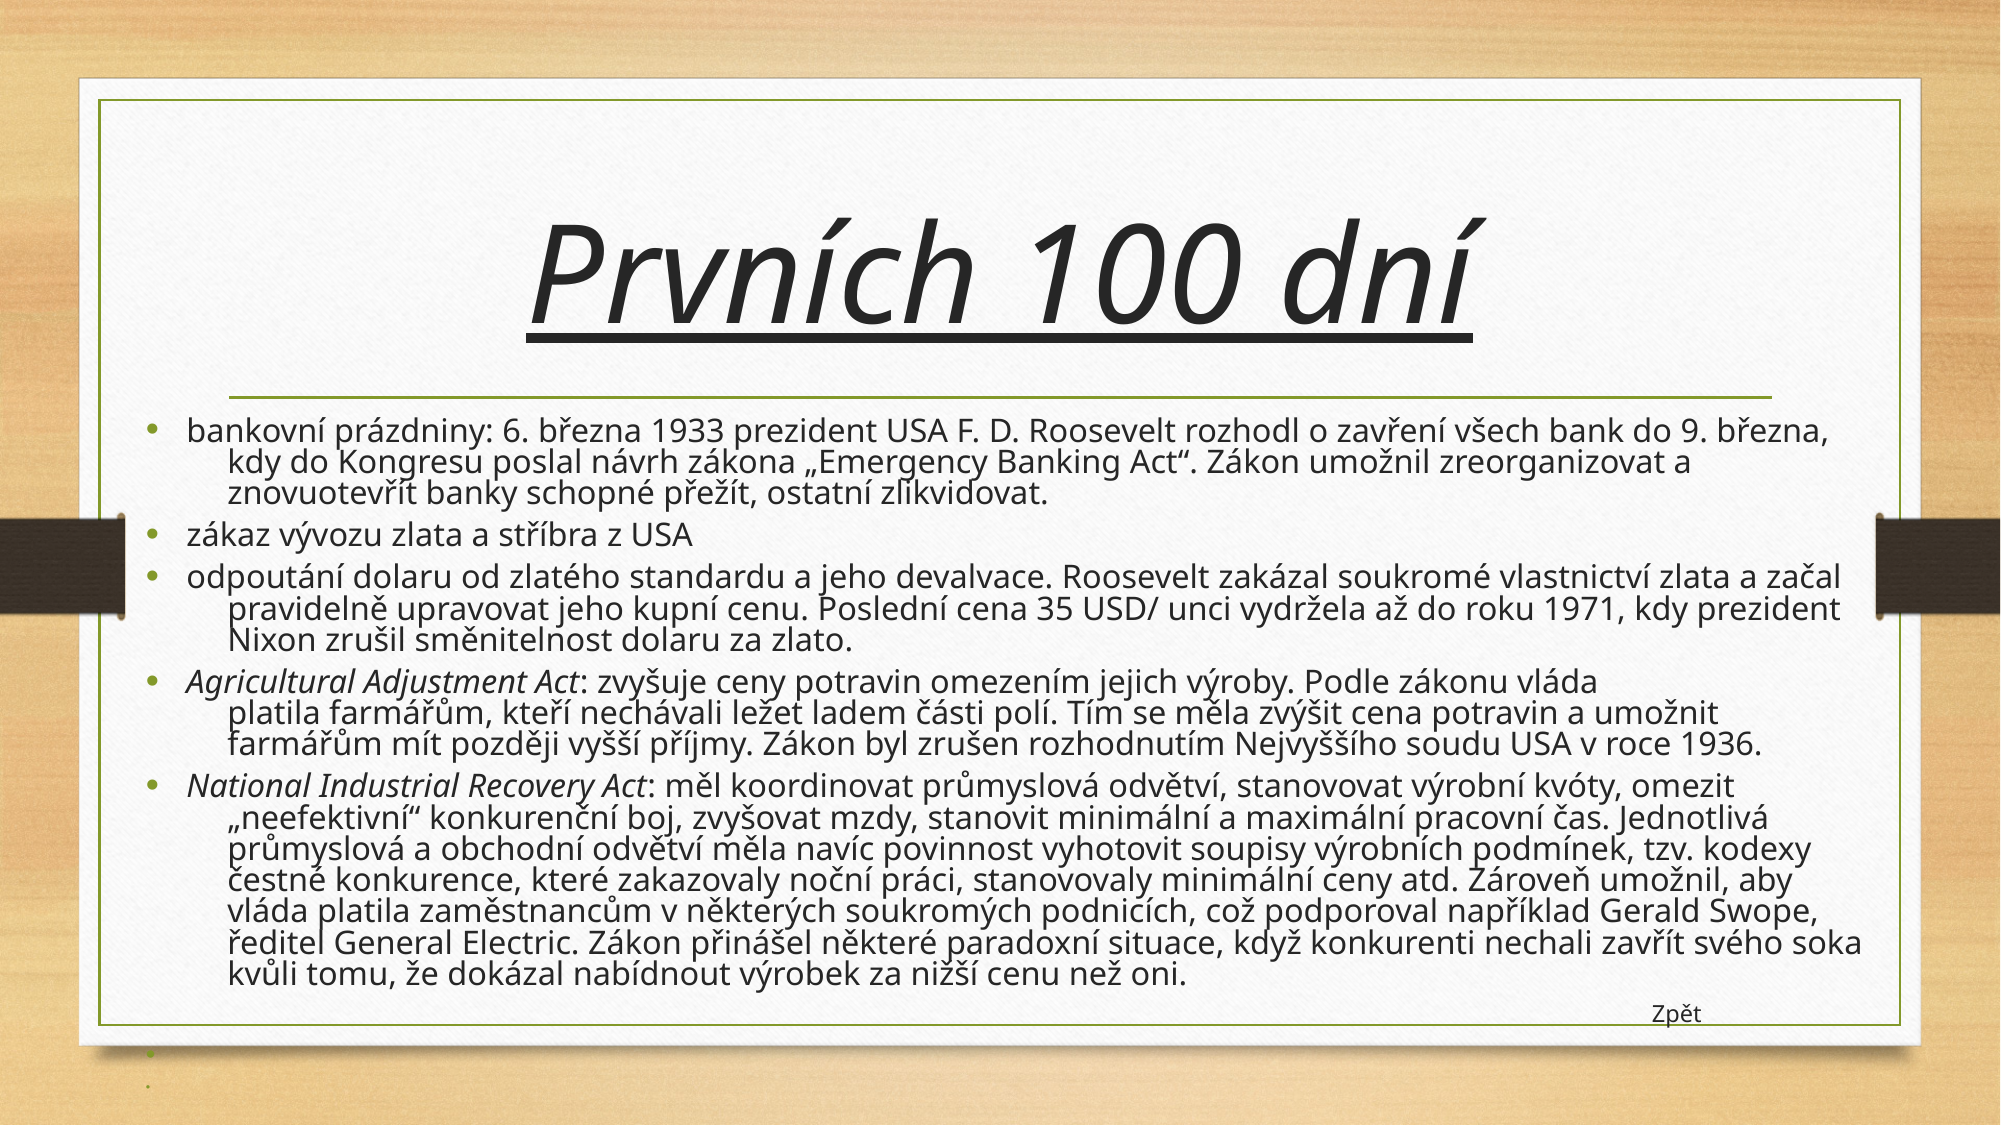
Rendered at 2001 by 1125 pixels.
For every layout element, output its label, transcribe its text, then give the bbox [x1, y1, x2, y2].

list bankovní prázdniny: 6. března 1933 prezident USA F. D. Roosevelt rozhodl o zavření všech bank do 9. března, kdy do Kongresu poslal návrh zákona „Emergency Banking Act“. Zákon umožnil zreorganizovat a znovuotevřít banky schopné přežít, ostatní zlikvidovat. zákaz vývozu zlata a stříbra z USA odpoutání dolaru od zlatého standardu a jeho devalvace. Roosevelt zakázal soukromé vlastnictví zlata a začal pravidelně upravovat jeho kupní cenu. Poslední cena 35 USD/ unci vydržela až do roku 1971, kdy prezident Nixon zrušil směnitelnost dolaru za zlato. Agricultural Adjustment Act: zvyšuje ceny potravin omezením jejich výroby. Podle zákonu vláda platila farmářům, kteří nechávali ležet ladem části polí. Tím se měla zvýšit cena potravin a umožnit farmářům mít později vyšší příjmy. Zákon byl zrušen rozhodnutím Nejvyššího soudu USA v roce 1936. National Industrial Recovery Act: měl koordinovat průmyslová odvětví, stanovovat výrobní kvóty, omezit „neefektivní“ konkurenční boj, zvyšovat mzdy, stanovit minimální a maximální pracovní čas. Jednotlivá průmyslová a obchodní odvětví měla navíc povinnost vyhotovit soupisy výrobních podmínek, tzv. kodexy čestné konkurence, které zakazovaly noční práci, stanovovaly minimální ceny atd. Zároveň umožnil, aby vláda platila zaměstnancům v některých soukromých podnicích, což podporoval například Gerald Swope, ředitel General Electric. Zákon přinášel některé paradoxní situace, když konkurenti nechali zavřít svého soka kvůli tomu, že dokázal nabídnout výrobek za nižší cenu než oni. Zpět [130, 409, 1887, 1037]
title Prvních 100 dní [212, 161, 1788, 376]
